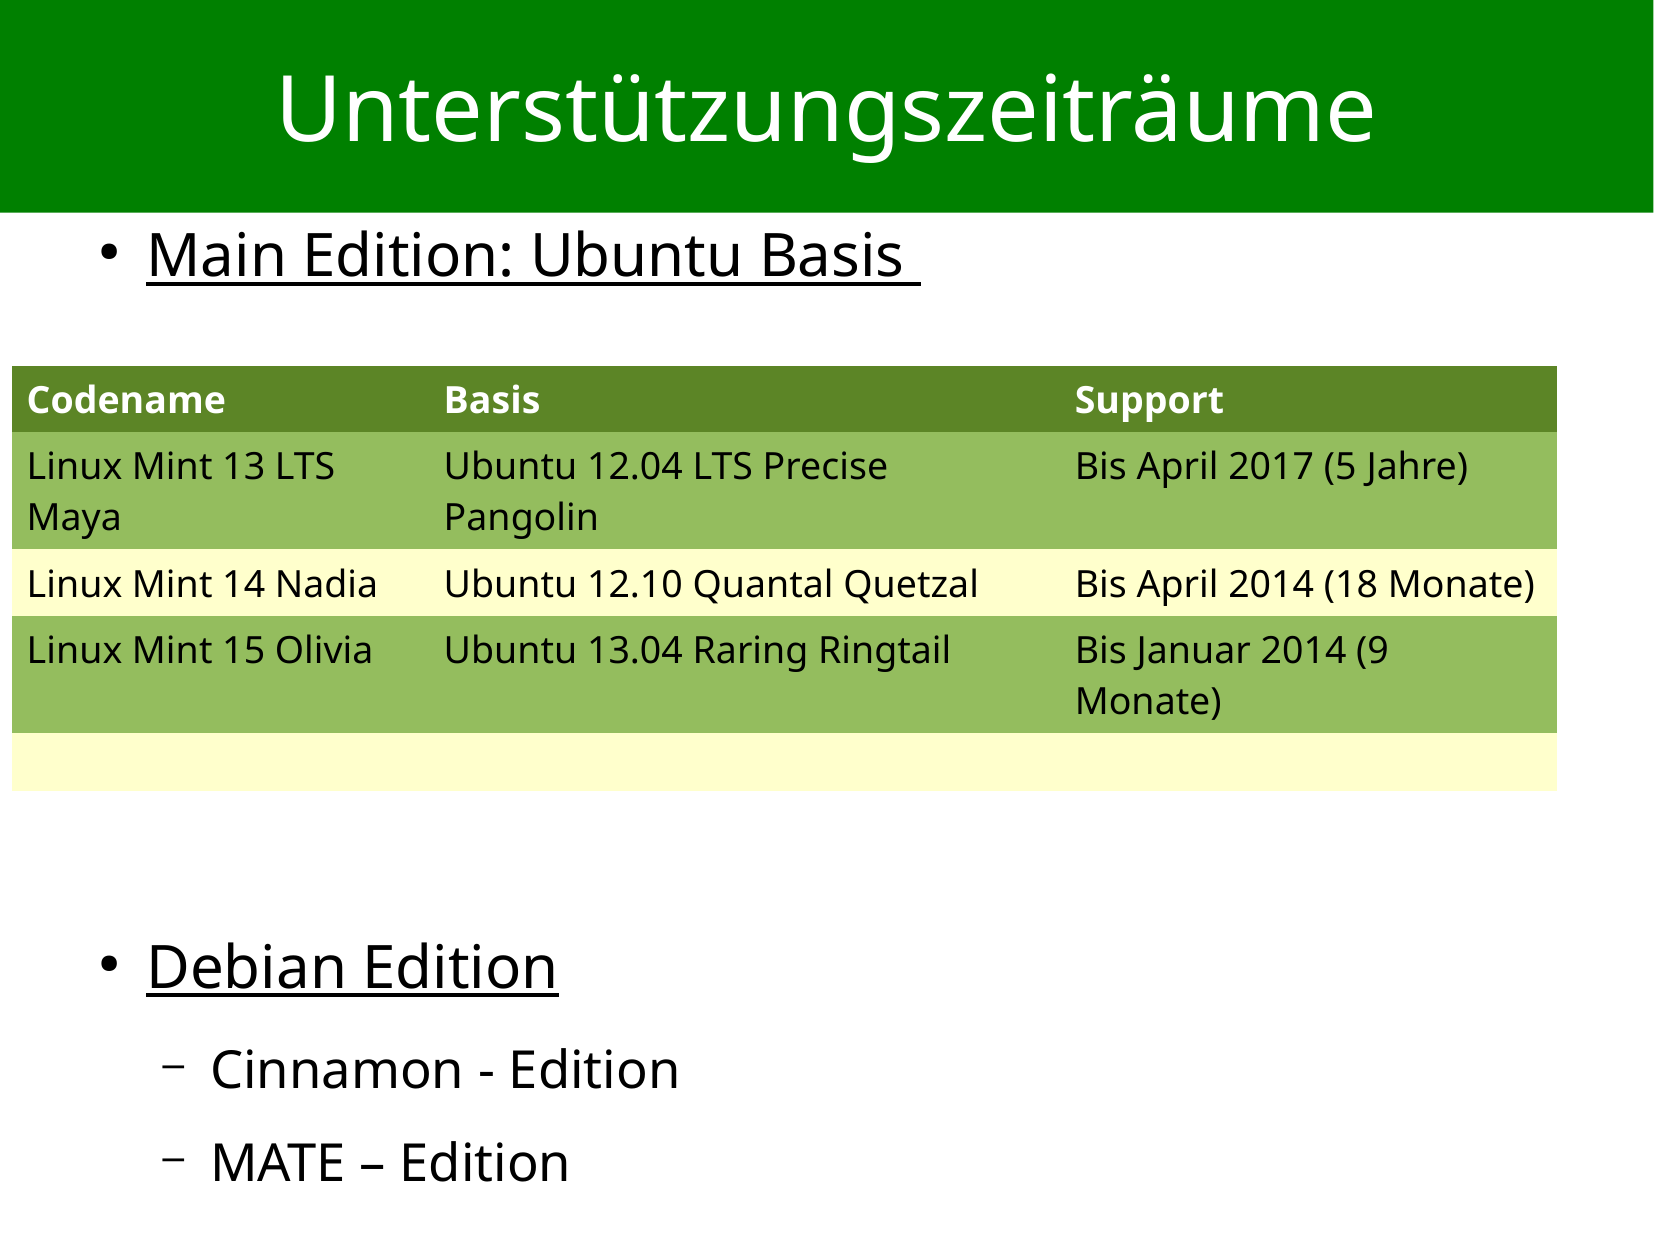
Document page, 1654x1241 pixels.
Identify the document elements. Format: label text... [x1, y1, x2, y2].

table_cell Linux Mint 15 Olivia [12, 616, 429, 733]
table_cell [429, 733, 1060, 791]
table_cell [1060, 733, 1557, 791]
table_cell Bis Januar 2014 (9 Monate) [1060, 616, 1557, 733]
table_cell Ubuntu 13.04 Raring Ringtail [429, 616, 1060, 733]
table_cell Linux Mint 13 LTS Maya [12, 432, 429, 549]
table_header Basis [429, 366, 1060, 432]
table_header Codename [12, 366, 429, 432]
title Unterstützungszeiträume [0, 0, 1654, 213]
table_cell Ubuntu 12.10 Quantal Quetzal [429, 549, 1060, 616]
table_cell Bis April 2017 (5 Jahre) [1060, 432, 1557, 549]
table_cell Linux Mint 14 Nadia [12, 549, 429, 616]
table_header Support [1060, 366, 1557, 432]
table_cell [12, 733, 429, 791]
list Main Edition: Ubuntu Basis Debian Edition Cinnamon - Edition MATE – Edition [82, 791, 1538, 1205]
table_cell Bis April 2014 (18 Monate) [1060, 549, 1557, 616]
table_cell Ubuntu 12.04 LTS Precise Pangolin [429, 432, 1060, 549]
list Main Edition: Ubuntu Basis Debian Edition Cinnamon - Edition MATE – Edition [82, 213, 1538, 366]
